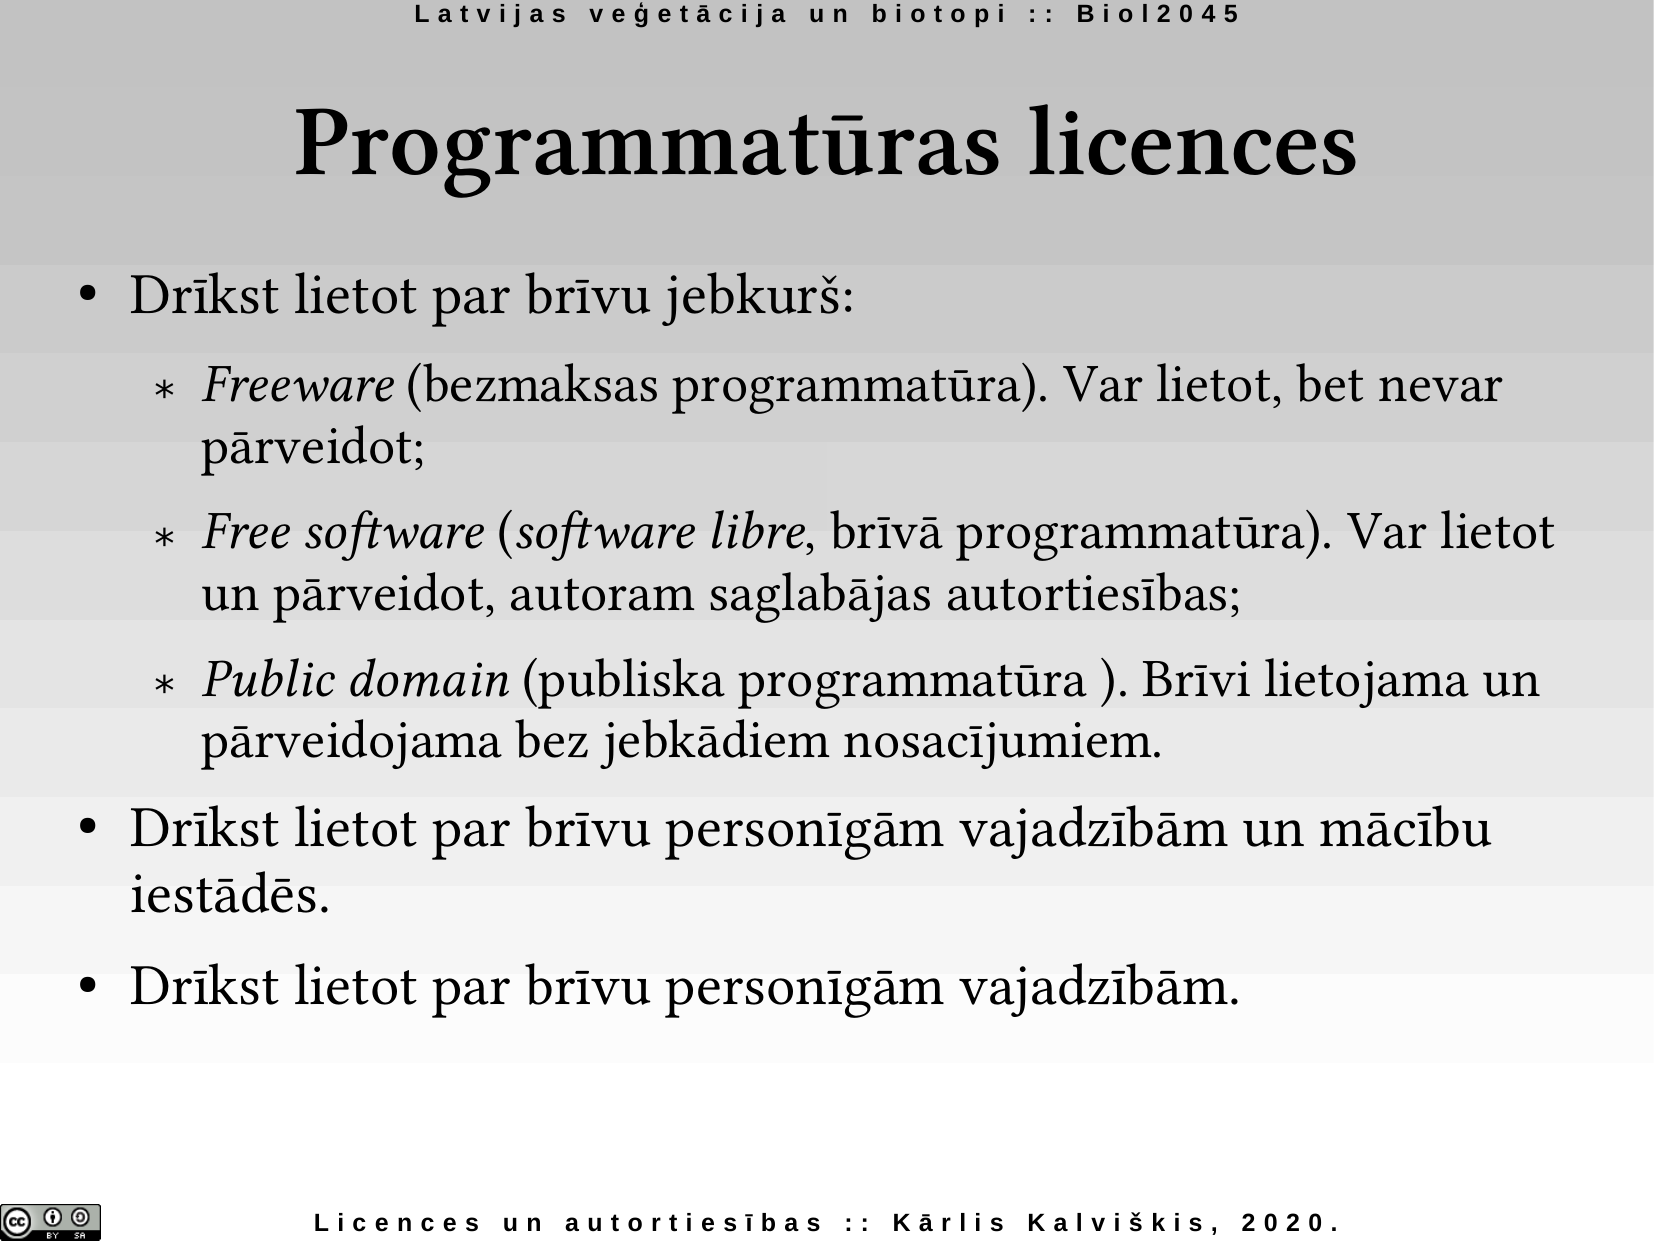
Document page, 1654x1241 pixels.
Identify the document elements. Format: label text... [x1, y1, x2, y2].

picture [0, 0, 1654, 1241]
title Programmatūras licences [59, 37, 1596, 246]
list Drīkst lietot par brīvu jebkurš: Freeware (bezmaksas programmatūra). Var lietot, bet nevar pārveidot; Free software (software libre, brīvā programmatūra). Var lietot un pārveidot, autoram saglabājas autortiesības; Public domain (publiska programmatūra ). Brīvi lietojama un pārveidojama bez jebkādiem nosacījumiem. Drīkst lietot par brīvu personīgām vajadzībām un mācību iestādēs. Drīkst lietot par brīvu personīgām vajadzībām. [59, 261, 1596, 1020]
